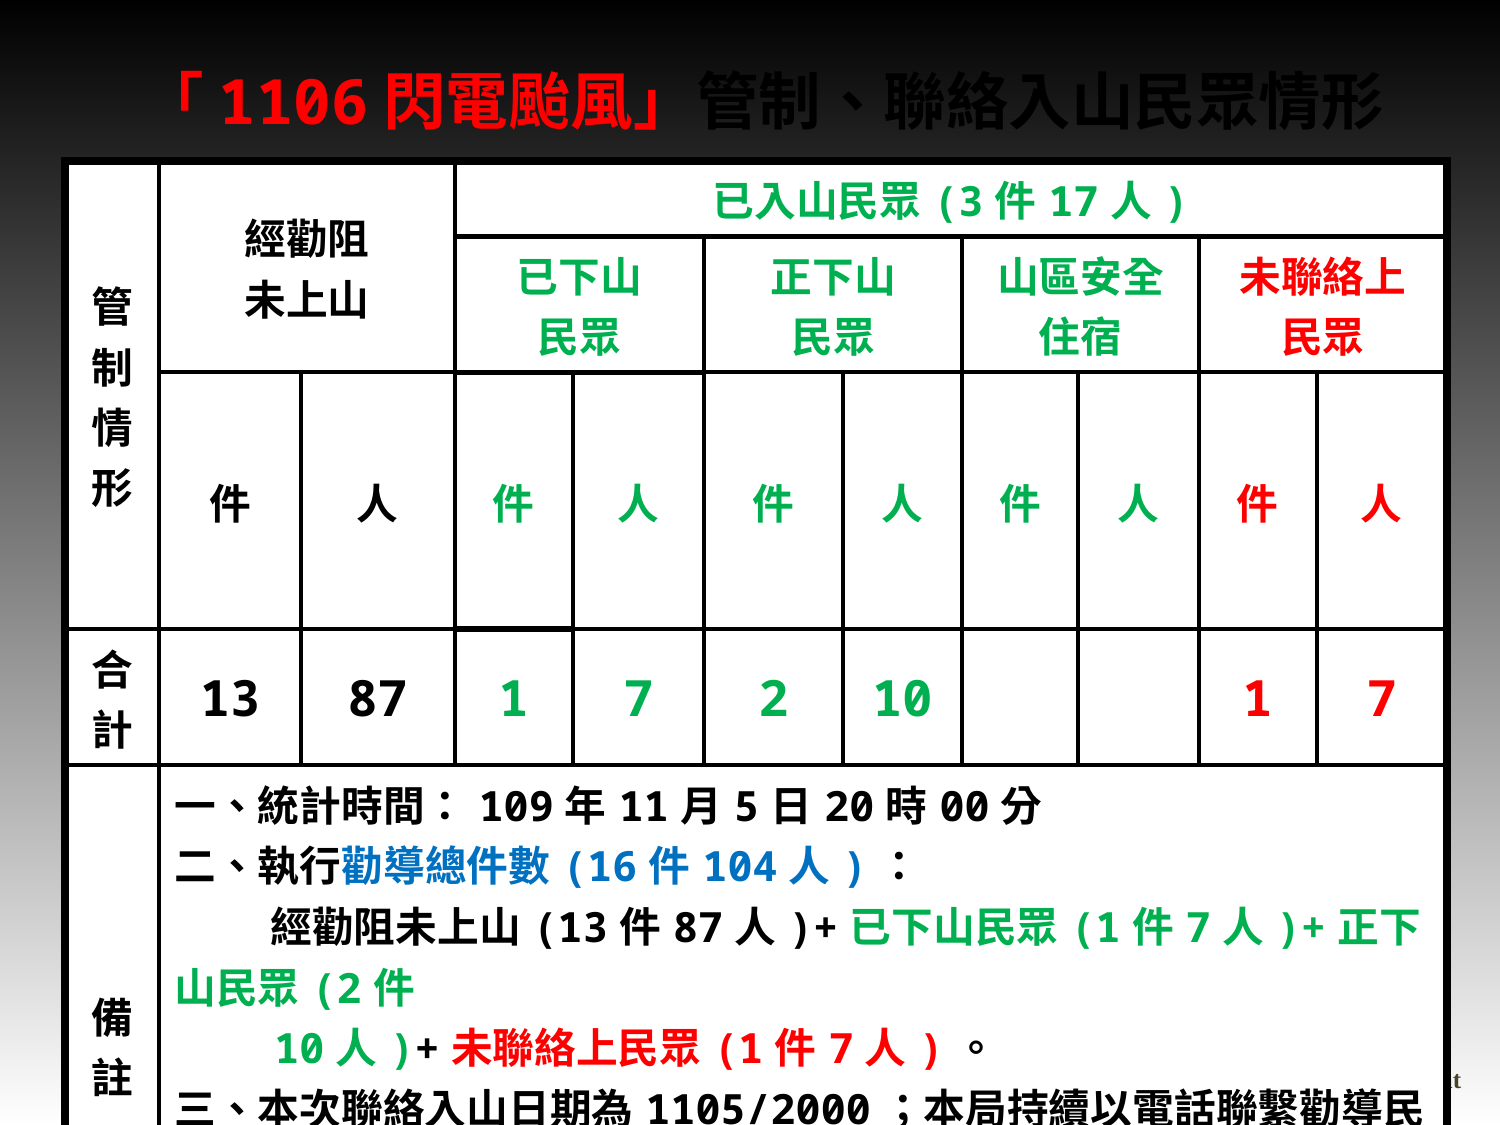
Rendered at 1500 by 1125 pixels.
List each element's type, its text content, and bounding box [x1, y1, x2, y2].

table_cell 2 [706, 631, 841, 763]
table_header 經勸阻 未上山 [161, 165, 453, 370]
table_cell 人 [575, 375, 702, 627]
table_cell 件 [964, 374, 1076, 627]
table_cell 山區安全住宿 [964, 239, 1197, 370]
table_cell 件 [1201, 374, 1315, 627]
table_cell 1 [1201, 631, 1315, 763]
table_cell 件 [161, 374, 299, 627]
table_cell 1 [457, 632, 571, 763]
table_cell 人 [845, 374, 960, 627]
table_cell 87 [303, 631, 453, 763]
text_box 「1106閃電颱風」管制、聯絡入山民眾情形 [17, 54, 1471, 145]
table_cell 正下山 民眾 [706, 239, 960, 370]
table_cell 已下山 民眾 [457, 239, 702, 370]
table_cell 件 [457, 375, 571, 626]
table_cell [964, 631, 1076, 763]
table_cell [1080, 631, 1197, 763]
table_cell 件 [706, 374, 841, 627]
table_cell 合計 [69, 631, 157, 763]
table_cell 10 [845, 631, 960, 763]
table_cell 13 [161, 631, 299, 763]
table_cell 7 [575, 631, 702, 763]
table_cell 人 [1319, 374, 1443, 627]
table_cell 7 [1319, 631, 1443, 763]
table_cell 備註 [69, 767, 157, 1125]
table_cell 人 [303, 374, 453, 627]
table_cell 人 [1080, 374, 1197, 627]
table_header 已入山民眾(3件17人) [457, 165, 1443, 234]
table_cell 未聯絡上 民眾 [1201, 239, 1443, 370]
table_cell 一、統計時間：109年11月5日20時00分 二、執行勸導總件數(16件104人)： 經勸阻未上山(13件87人)+已下山民眾(1件7人)+正下山民眾(2件 10人)+未聯絡上民眾(1件7人)。 三、本次聯絡入山日期為1105/2000；本局持續以電話聯繫勸導民眾 因颱風勿從事登山活動。 四、經調閱109年11月5日~7日申請登山者計有17件111人。 [161, 767, 1443, 1125]
table_header 管制情形 [69, 165, 157, 627]
